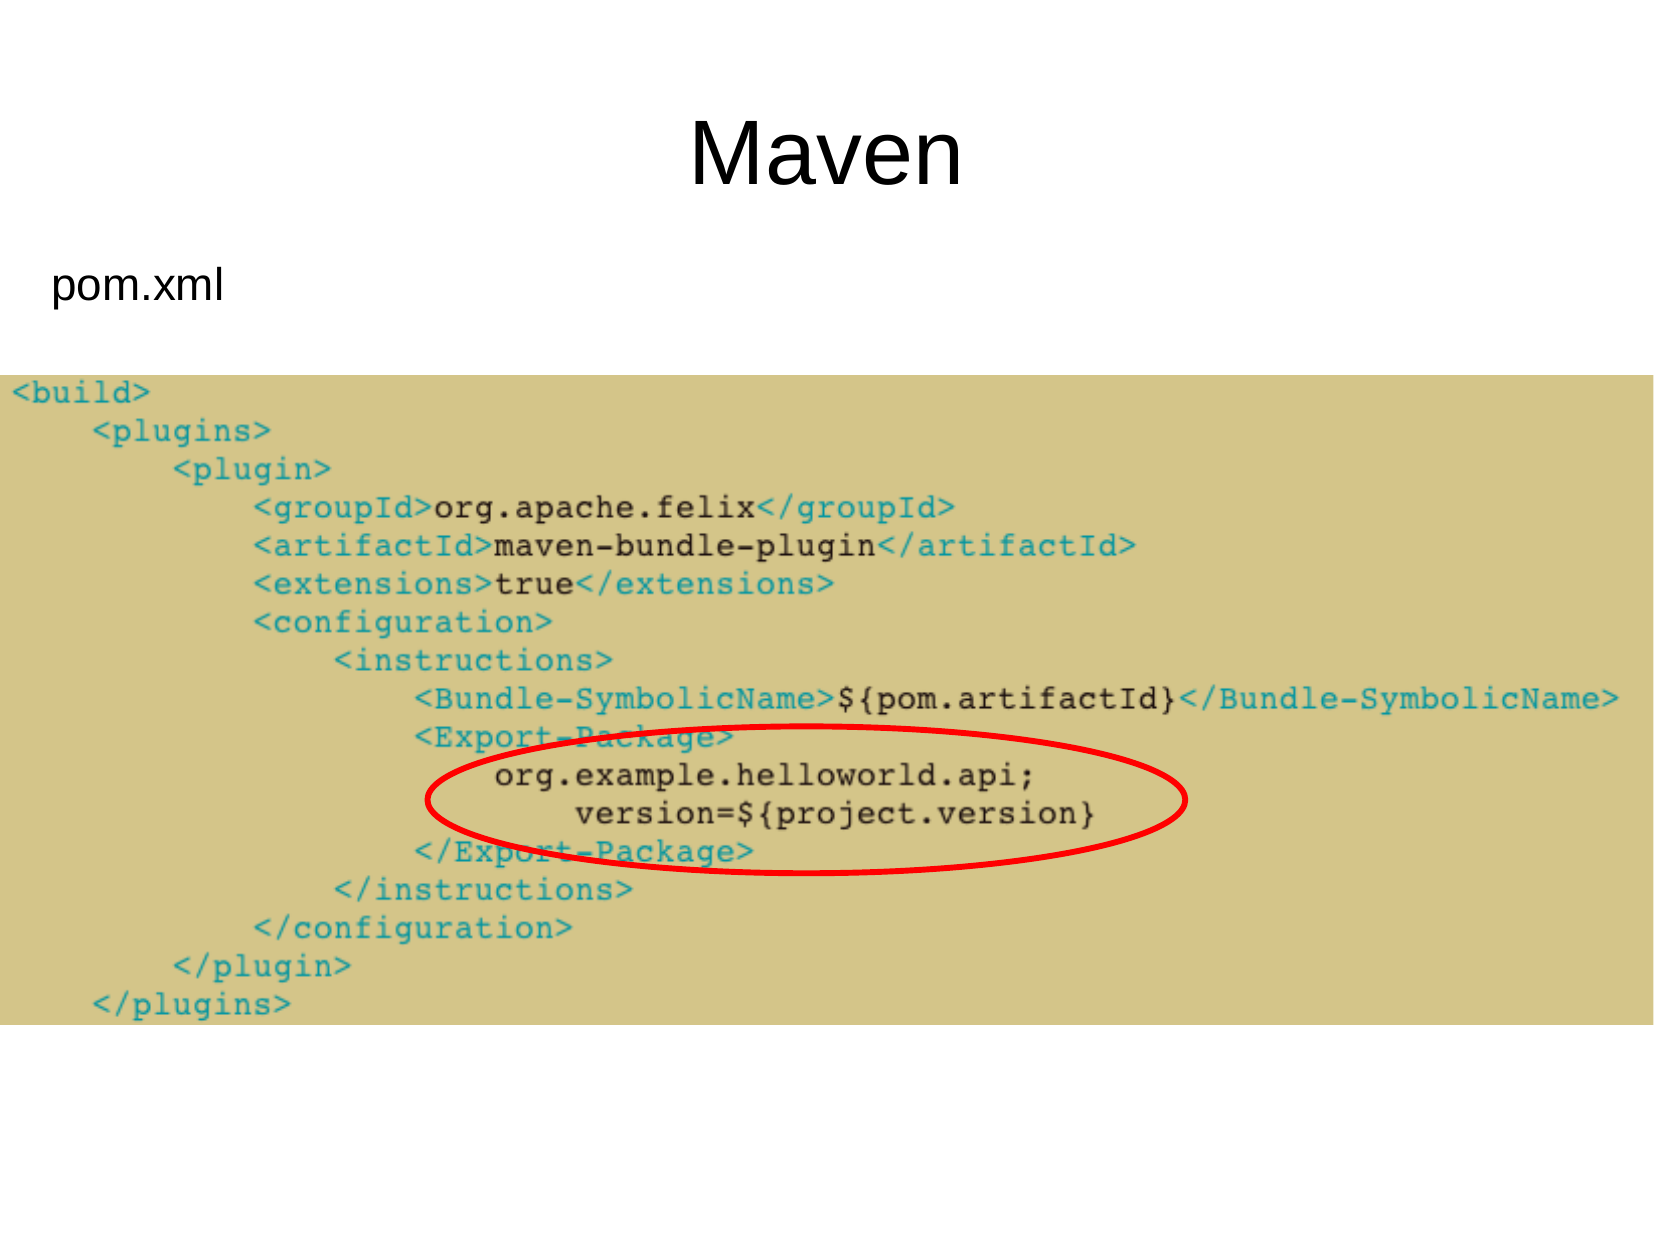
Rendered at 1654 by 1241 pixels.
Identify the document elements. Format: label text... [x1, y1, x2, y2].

title Maven [82, 49, 1571, 257]
text_box pom.xml [36, 251, 240, 318]
picture [0, 375, 1654, 1026]
